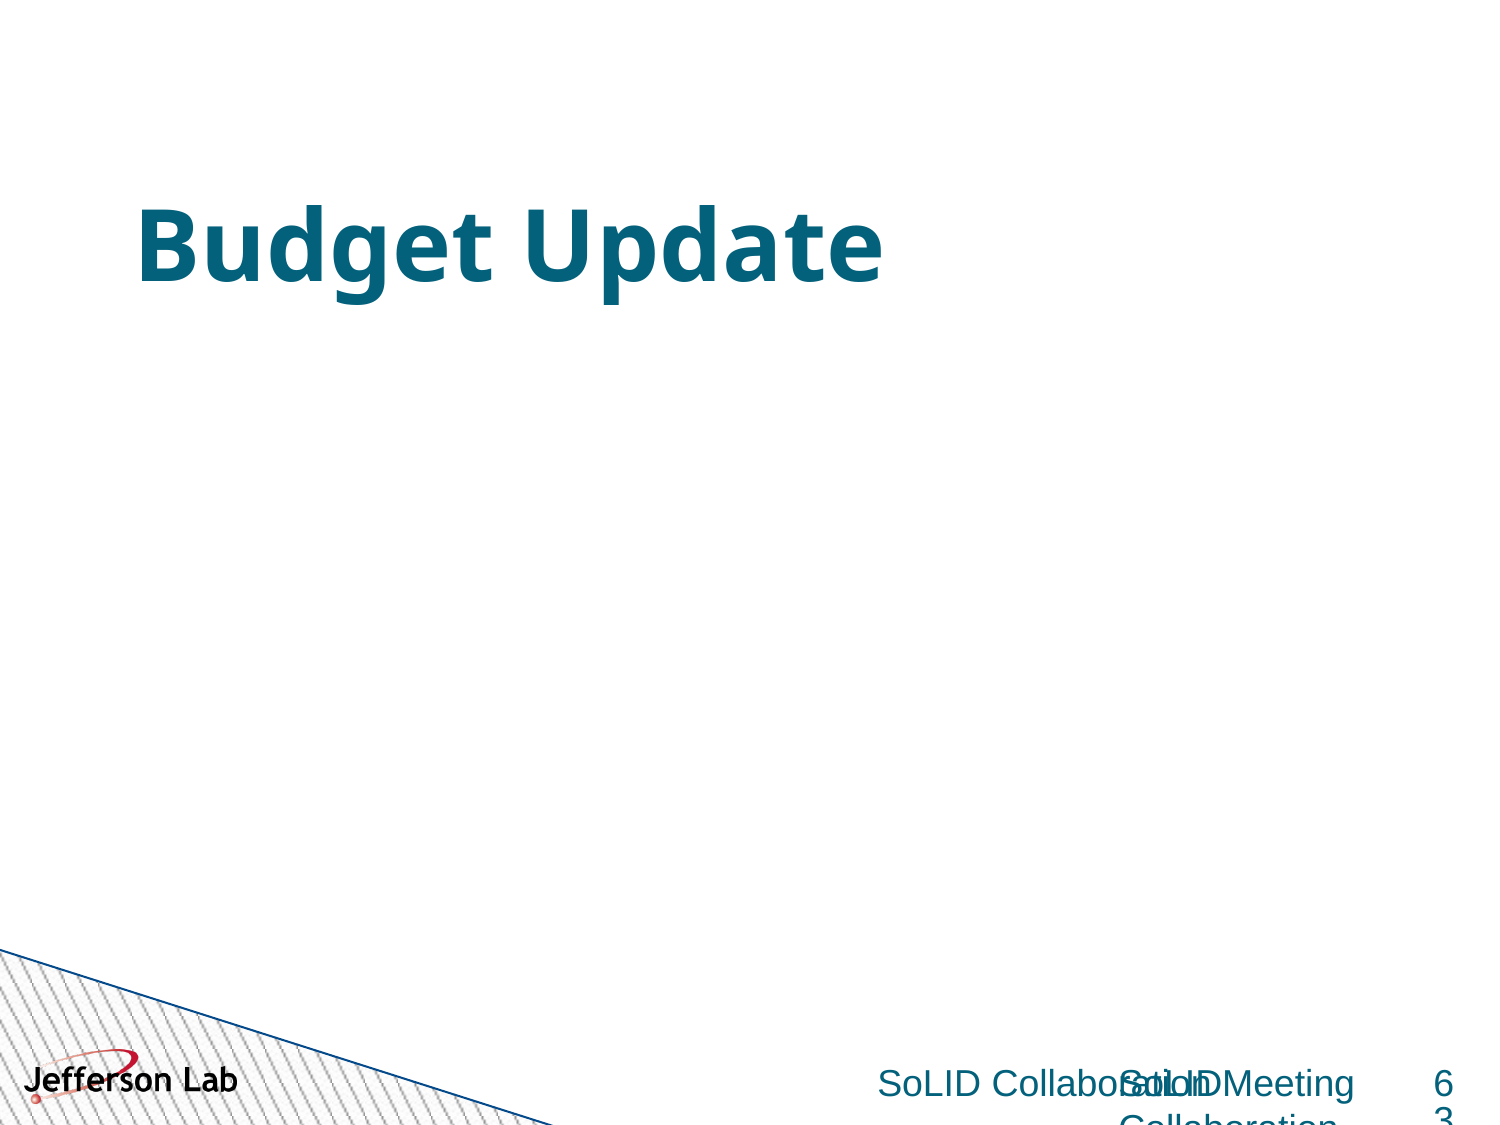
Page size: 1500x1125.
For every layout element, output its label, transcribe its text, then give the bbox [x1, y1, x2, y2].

text_box Budget Update [118, 173, 1394, 474]
text_box <number> [1418, 1051, 1479, 1111]
picture [0, 952, 543, 1125]
text_box SoLID Collaboration Meeting [1103, 1051, 1419, 1112]
